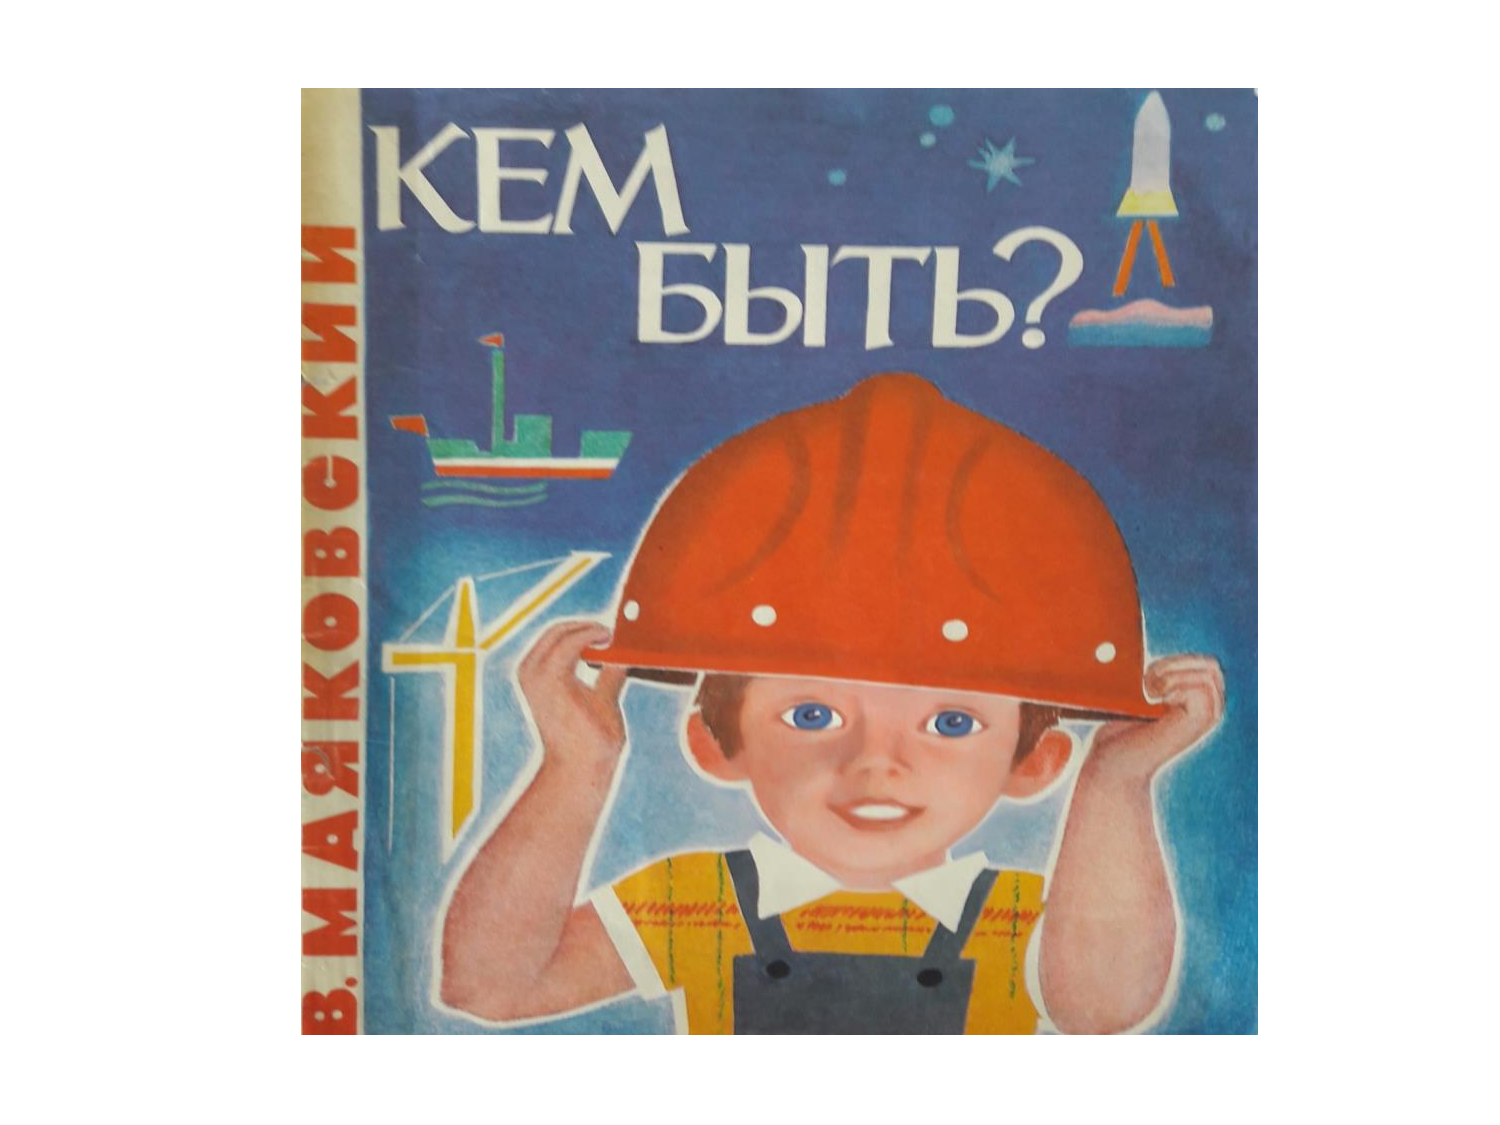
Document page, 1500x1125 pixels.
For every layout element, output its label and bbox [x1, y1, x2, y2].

picture [301, 88, 1258, 1035]
